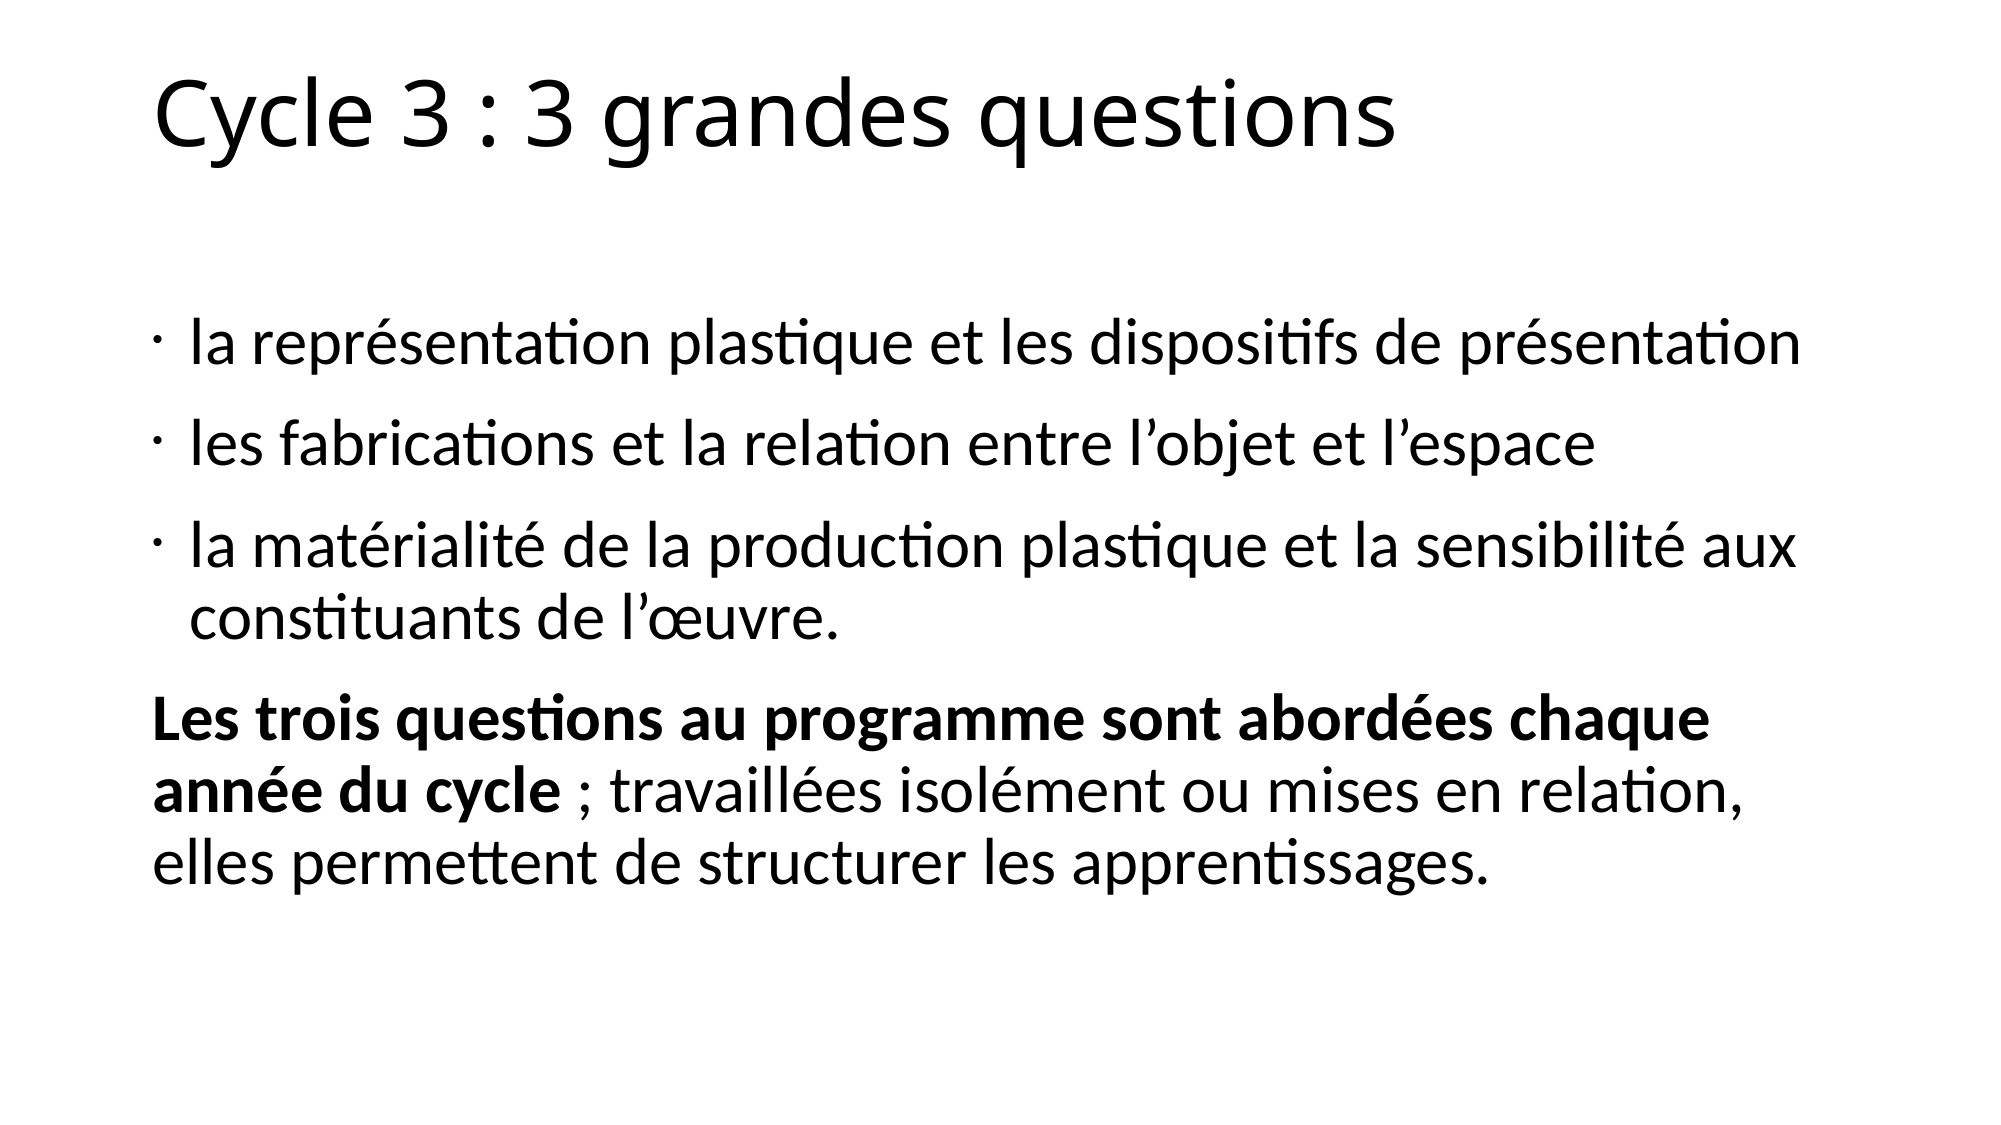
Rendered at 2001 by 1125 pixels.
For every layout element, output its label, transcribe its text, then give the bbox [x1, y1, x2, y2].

title Cycle 3 : 3 grandes questions [137, 59, 1863, 278]
list la représentation plastique et les dispositifs de présentation les fabrications et la relation entre l’objet et l’espace la matérialité de la production plastique et la sensibilité aux constituants de l’œuvre. Les trois questions au programme sont abordées chaque année du cycle ; travaillées isolément ou mises en relation, elles permettent de structurer les apprentissages. [137, 299, 1863, 1014]
